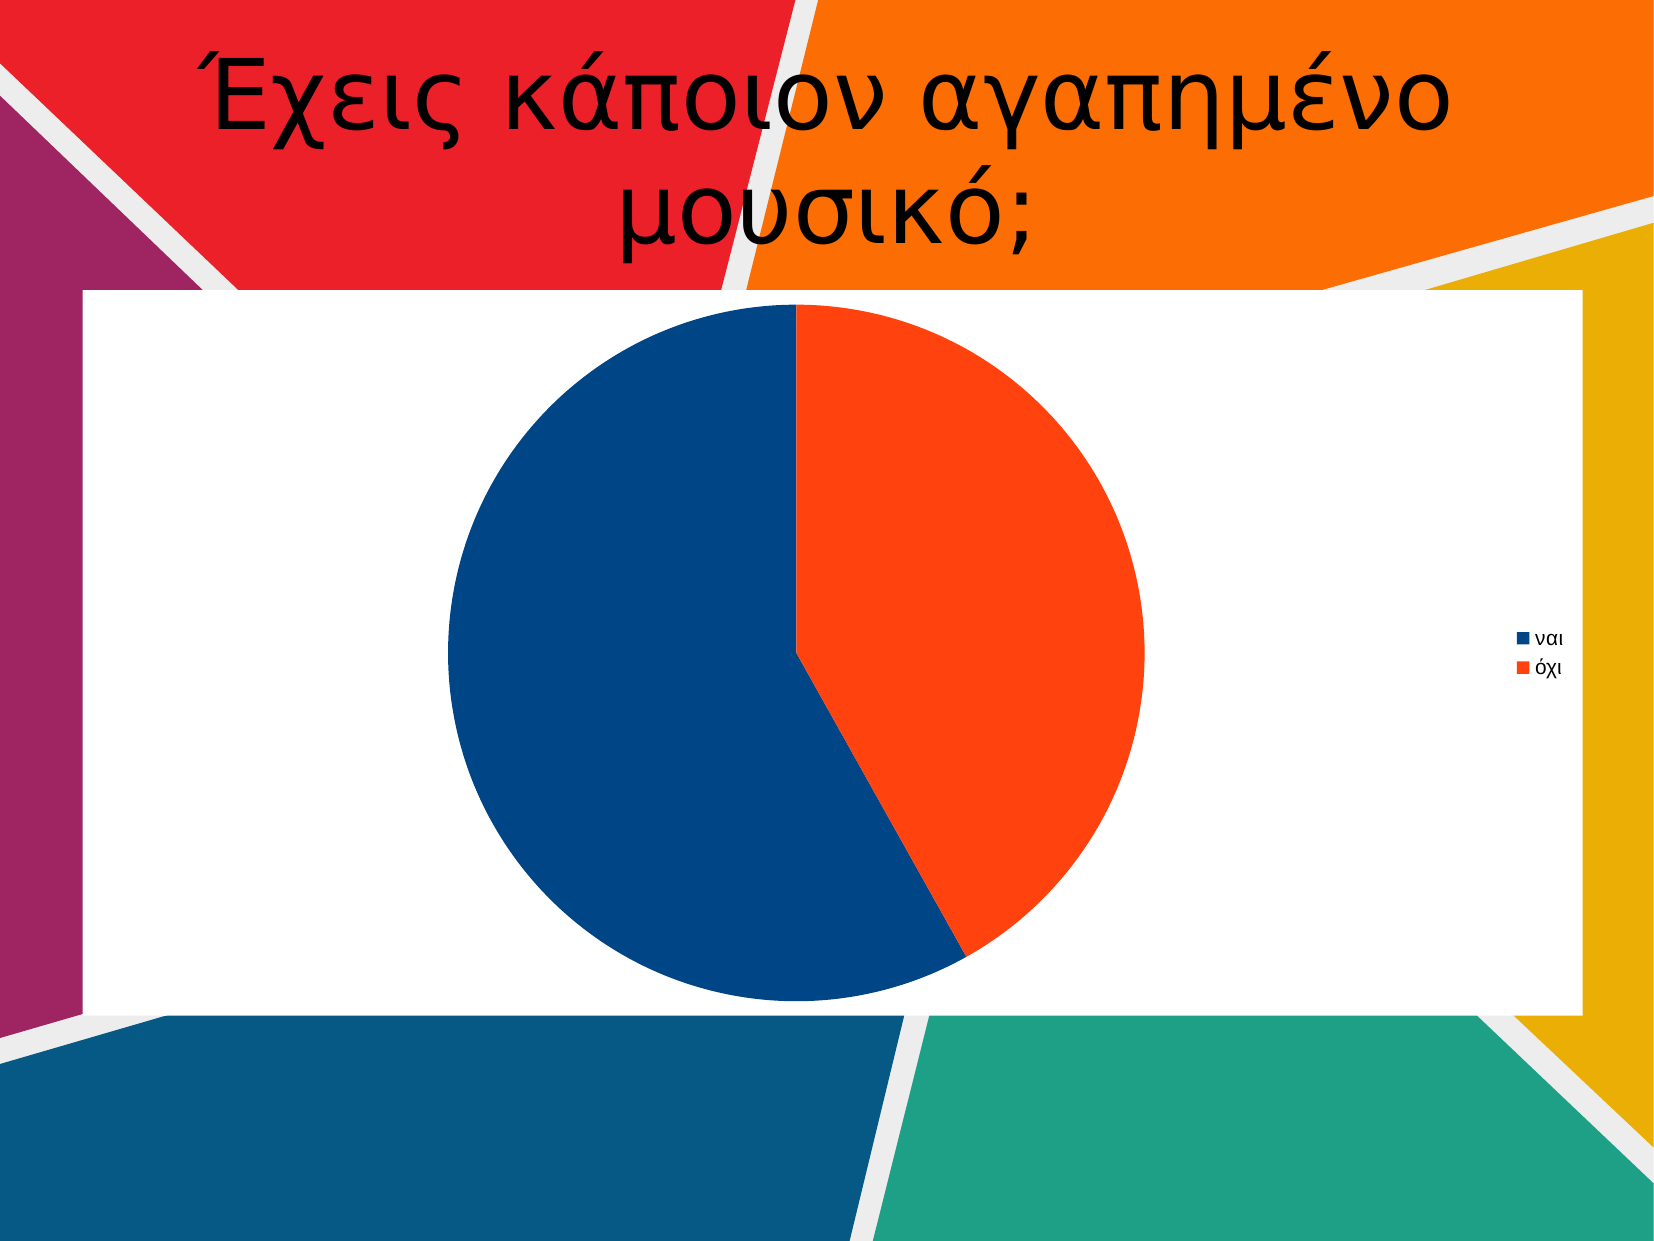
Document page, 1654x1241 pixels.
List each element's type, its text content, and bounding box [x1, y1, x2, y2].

chart [82, 290, 1583, 1016]
title Έχεις κάποιον αγαπημένο μουσικό; [82, 39, 1571, 267]
